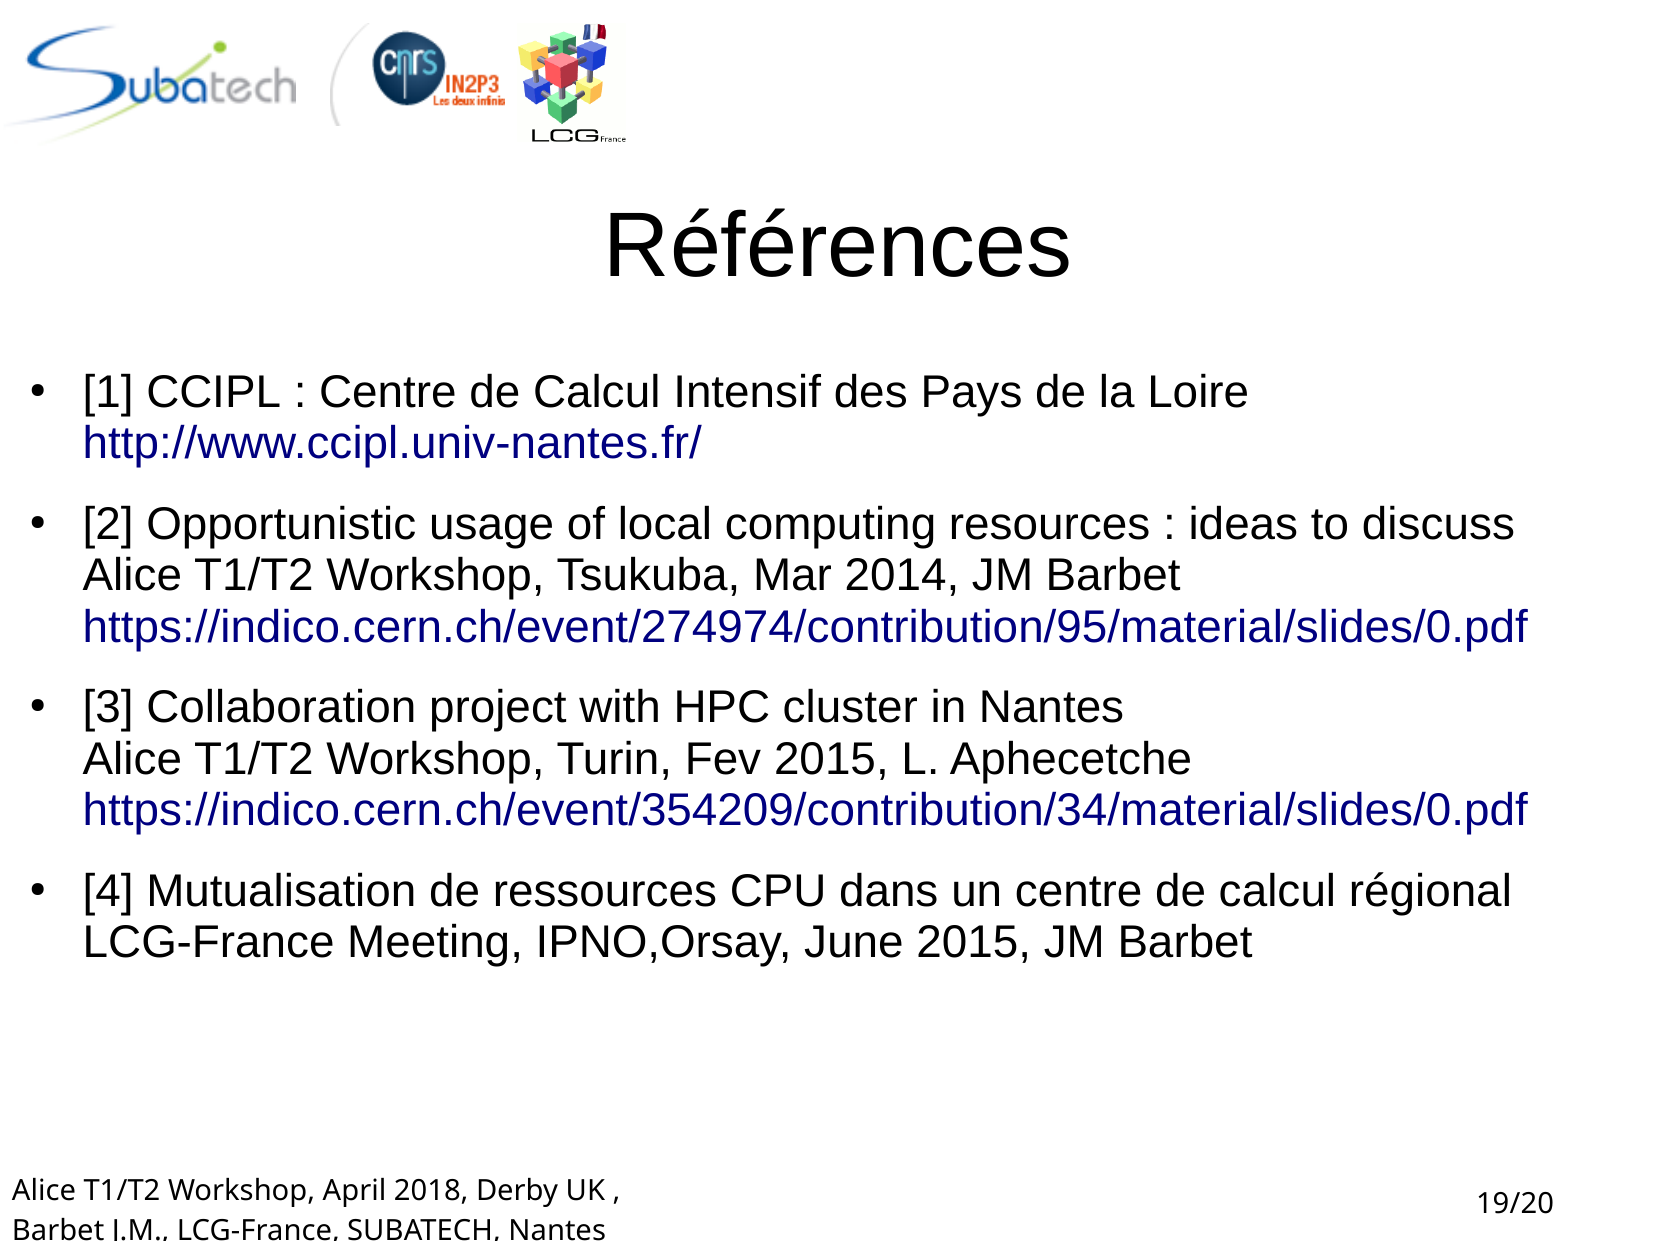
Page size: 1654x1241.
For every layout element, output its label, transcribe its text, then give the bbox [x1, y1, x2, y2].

list [1] CCIPL : Centre de Calcul Intensif des Pays de la Loire http://www.ccipl.univ-nantes.fr/ [2] Opportunistic usage of local computing resources : ideas to discuss Alice T1/T2 Workshop, Tsukuba, Mar 2014, JM Barbet https://indico.cern.ch/event/274974/contribution/95/material/slides/0.pdf [3] Collaboration project with HPC cluster in Nantes Alice T1/T2 Workshop, Turin, Fev 2015, L. Aphecetche https://indico.cern.ch/event/354209/contribution/34/material/slides/0.pdf [4] Mutualisation de ressources CPU dans un centre de calcul régional LCG-France Meeting, IPNO,Orsay, June 2015, JM Barbet [11, 366, 1619, 1241]
picture [3, 10, 296, 150]
picture [517, 23, 626, 141]
picture [330, 23, 505, 126]
title Références [94, 141, 1583, 349]
